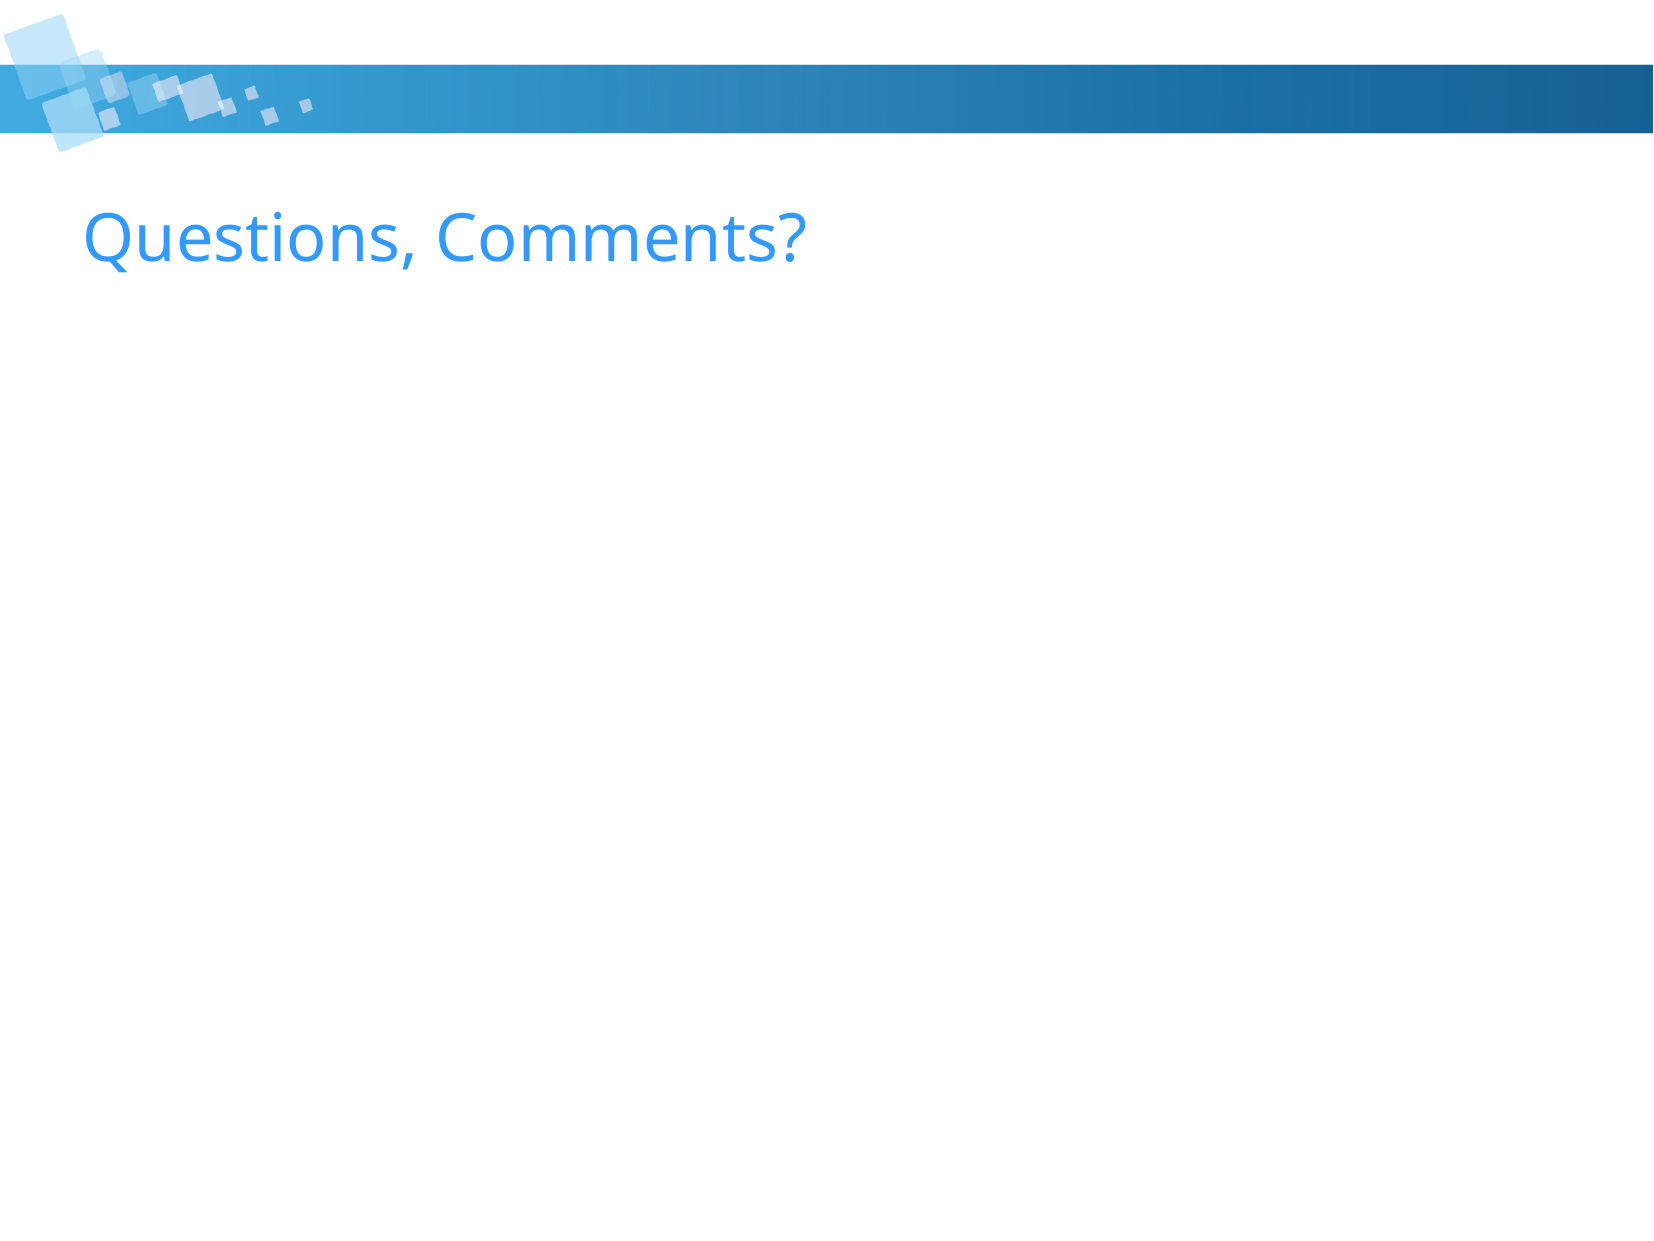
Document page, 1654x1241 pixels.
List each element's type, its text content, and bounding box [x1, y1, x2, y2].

picture [0, 0, 1653, 1238]
title Questions, Comments? [82, 132, 1571, 340]
